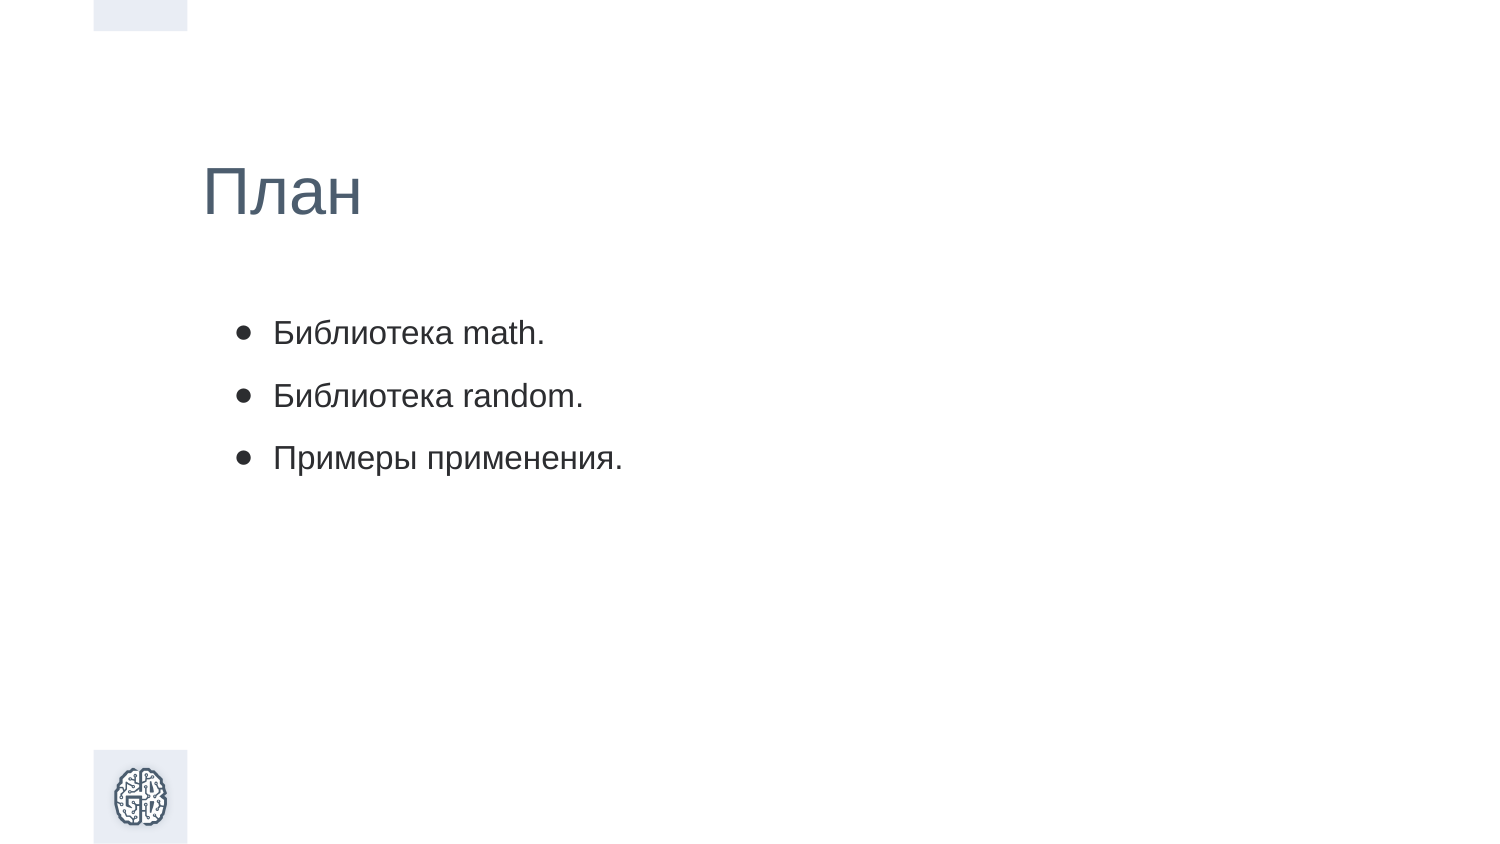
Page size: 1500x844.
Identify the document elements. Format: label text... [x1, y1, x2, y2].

text_box Библиотека math. [187, 284, 1312, 358]
picture [106, 760, 175, 834]
text_box План [187, 93, 1312, 282]
text_box Примеры применения. [187, 409, 1312, 483]
text_box Библиотека random. [187, 358, 1312, 409]
